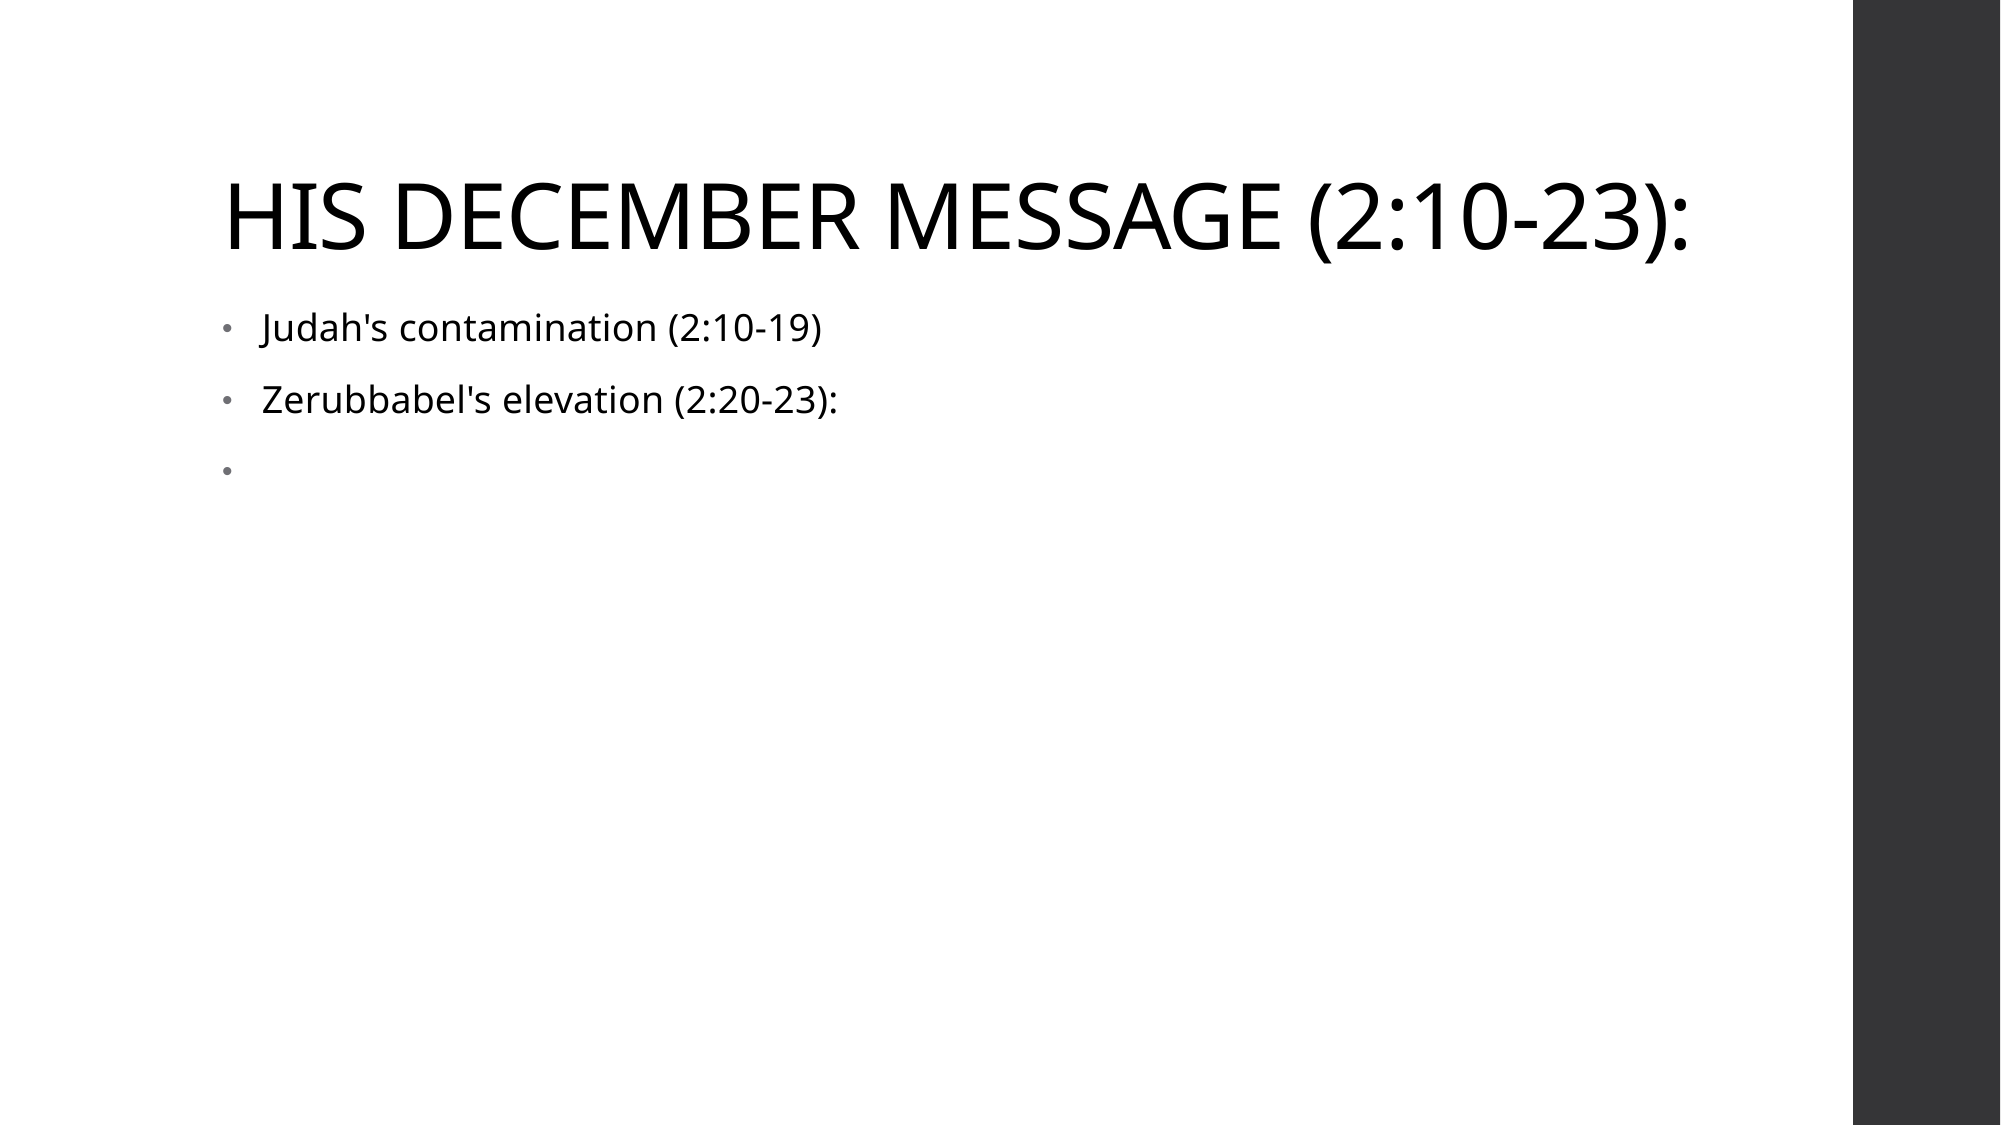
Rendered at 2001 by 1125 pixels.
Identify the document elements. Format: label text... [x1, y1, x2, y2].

title HIS DECEMBER MESSAGE (2:10-23): [206, 60, 1797, 278]
list Judah's contamination (2:10-19) Zerubbabel's elevation (2:20-23): [206, 299, 1617, 1014]
